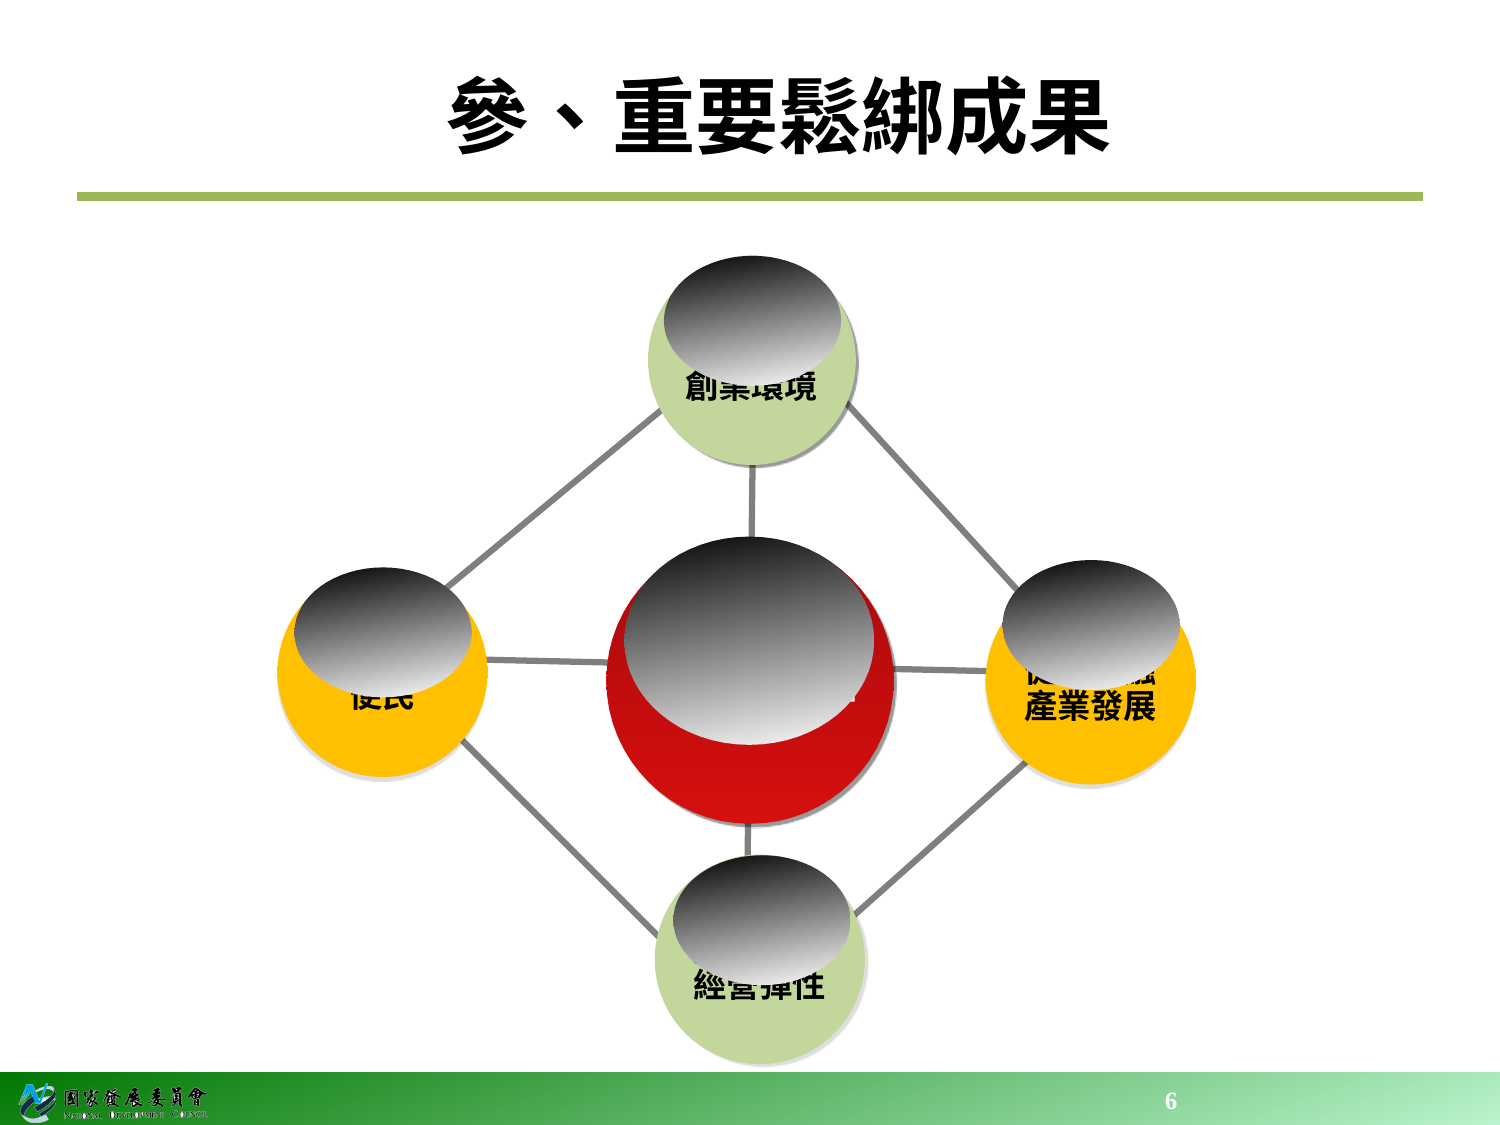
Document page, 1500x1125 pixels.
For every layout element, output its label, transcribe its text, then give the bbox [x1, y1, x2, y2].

text_box 賦予企業經營彈性 [654, 876, 865, 1065]
text_box [294, 567, 472, 698]
text_box 鬆綁重點 [606, 571, 894, 824]
text_box 6 [1149, 1069, 1500, 1125]
text_box [1002, 560, 1180, 691]
text_box 優化創新創業環境 [648, 294, 856, 465]
text_box [624, 536, 875, 745]
title 參、重要鬆綁成果 [75, 20, 1426, 209]
text_box 推動簡稅便民 [277, 603, 488, 778]
text_box [663, 255, 842, 386]
text_box 促進金融產業發展 [985, 623, 1196, 785]
text_box [673, 855, 851, 986]
